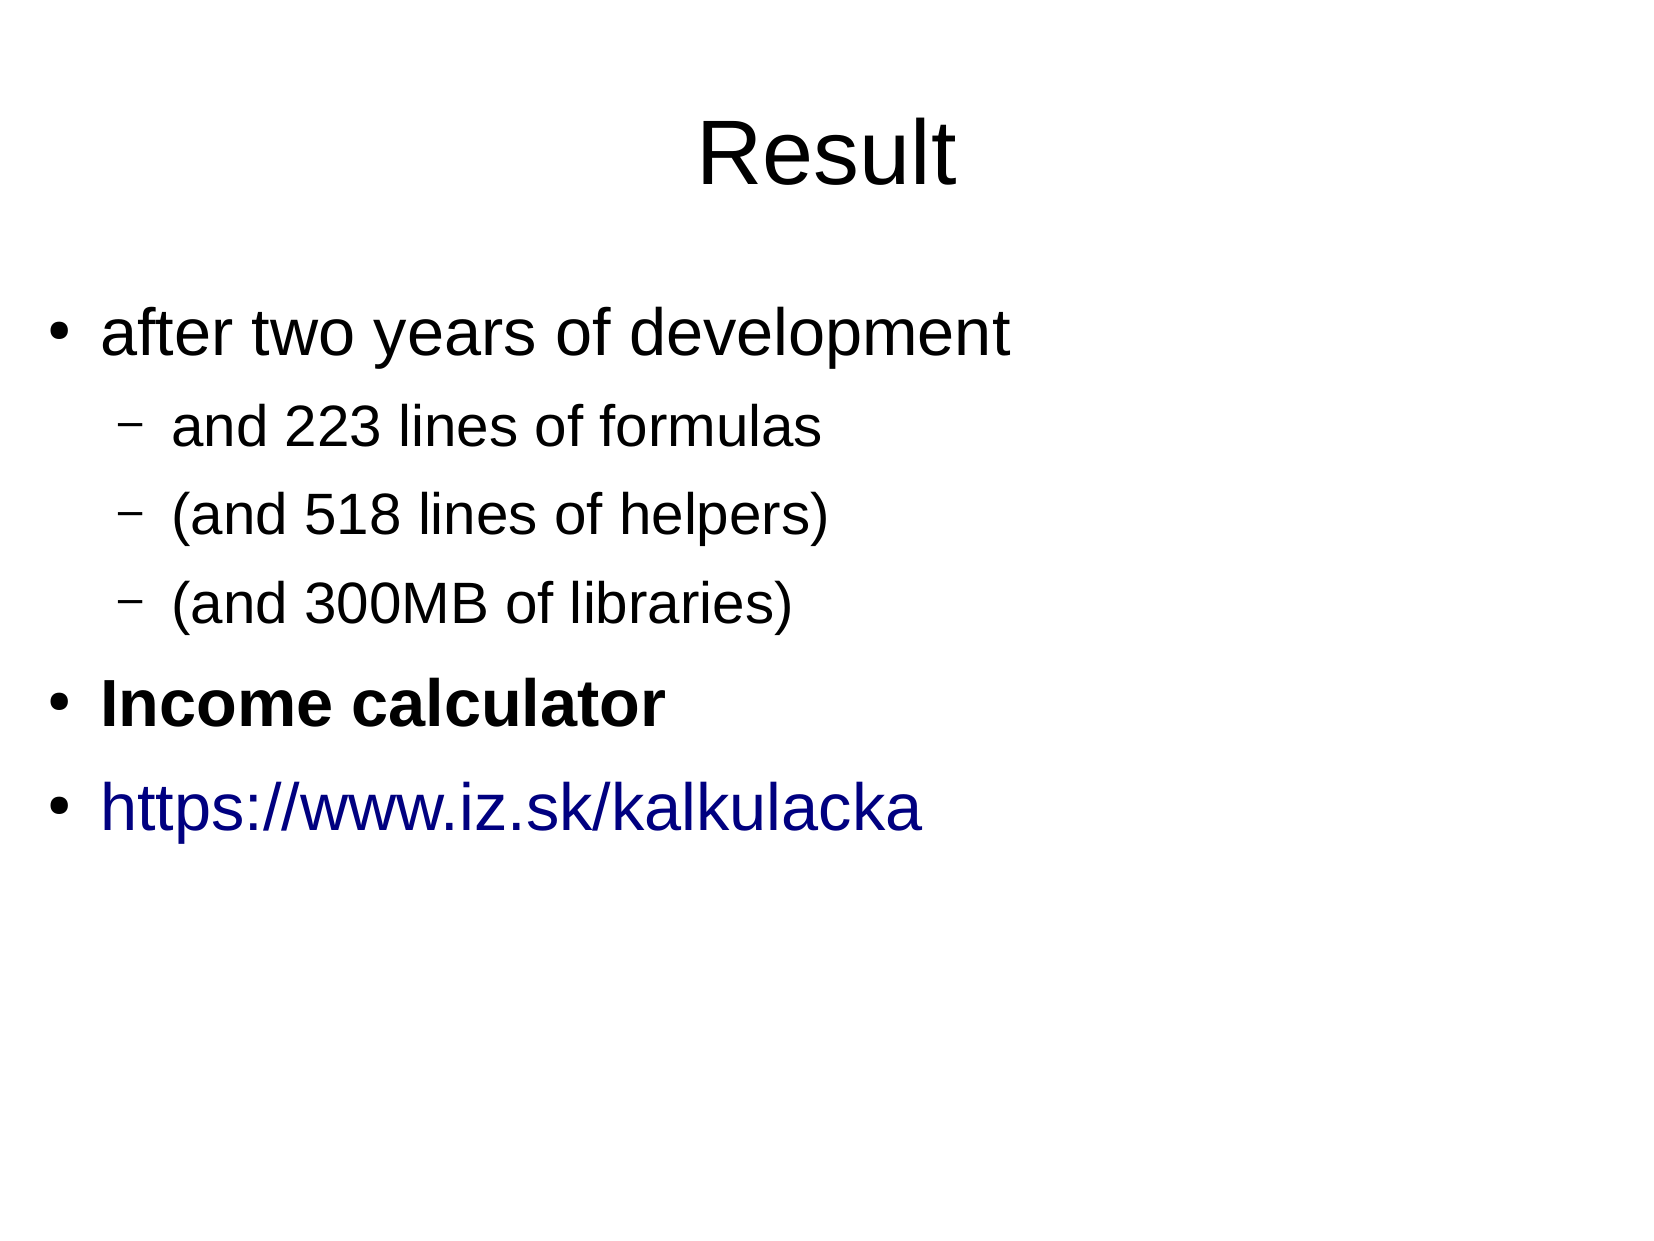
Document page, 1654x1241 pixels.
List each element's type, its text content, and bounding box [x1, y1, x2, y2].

title Result [82, 49, 1571, 257]
list after two years of development and 223 lines of formulas (and 518 lines of helpers) (and 300MB of libraries) Income calculator https://www.iz.sk/kalkulacka [29, 295, 1533, 1077]
